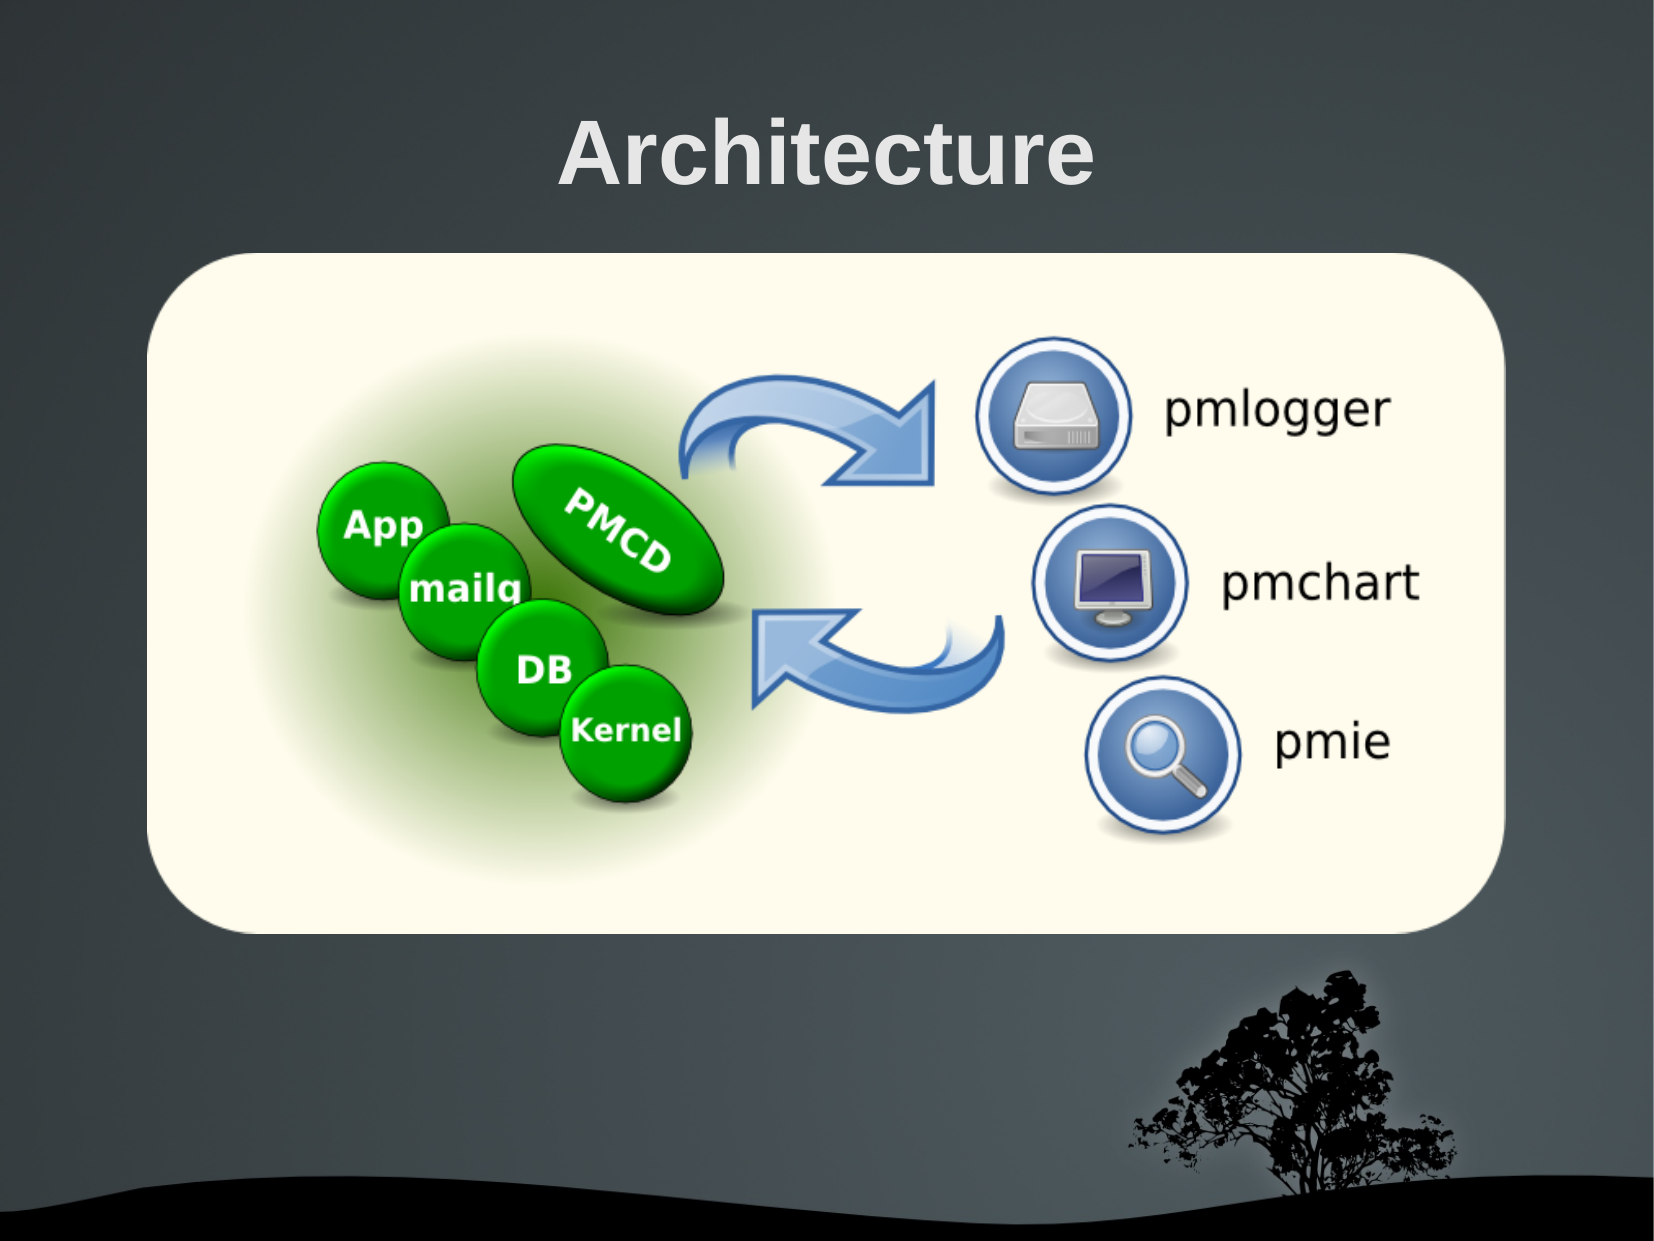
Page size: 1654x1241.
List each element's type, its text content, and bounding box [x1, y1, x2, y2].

title Architecture [82, 56, 1571, 250]
picture [0, 0, 1654, 1241]
